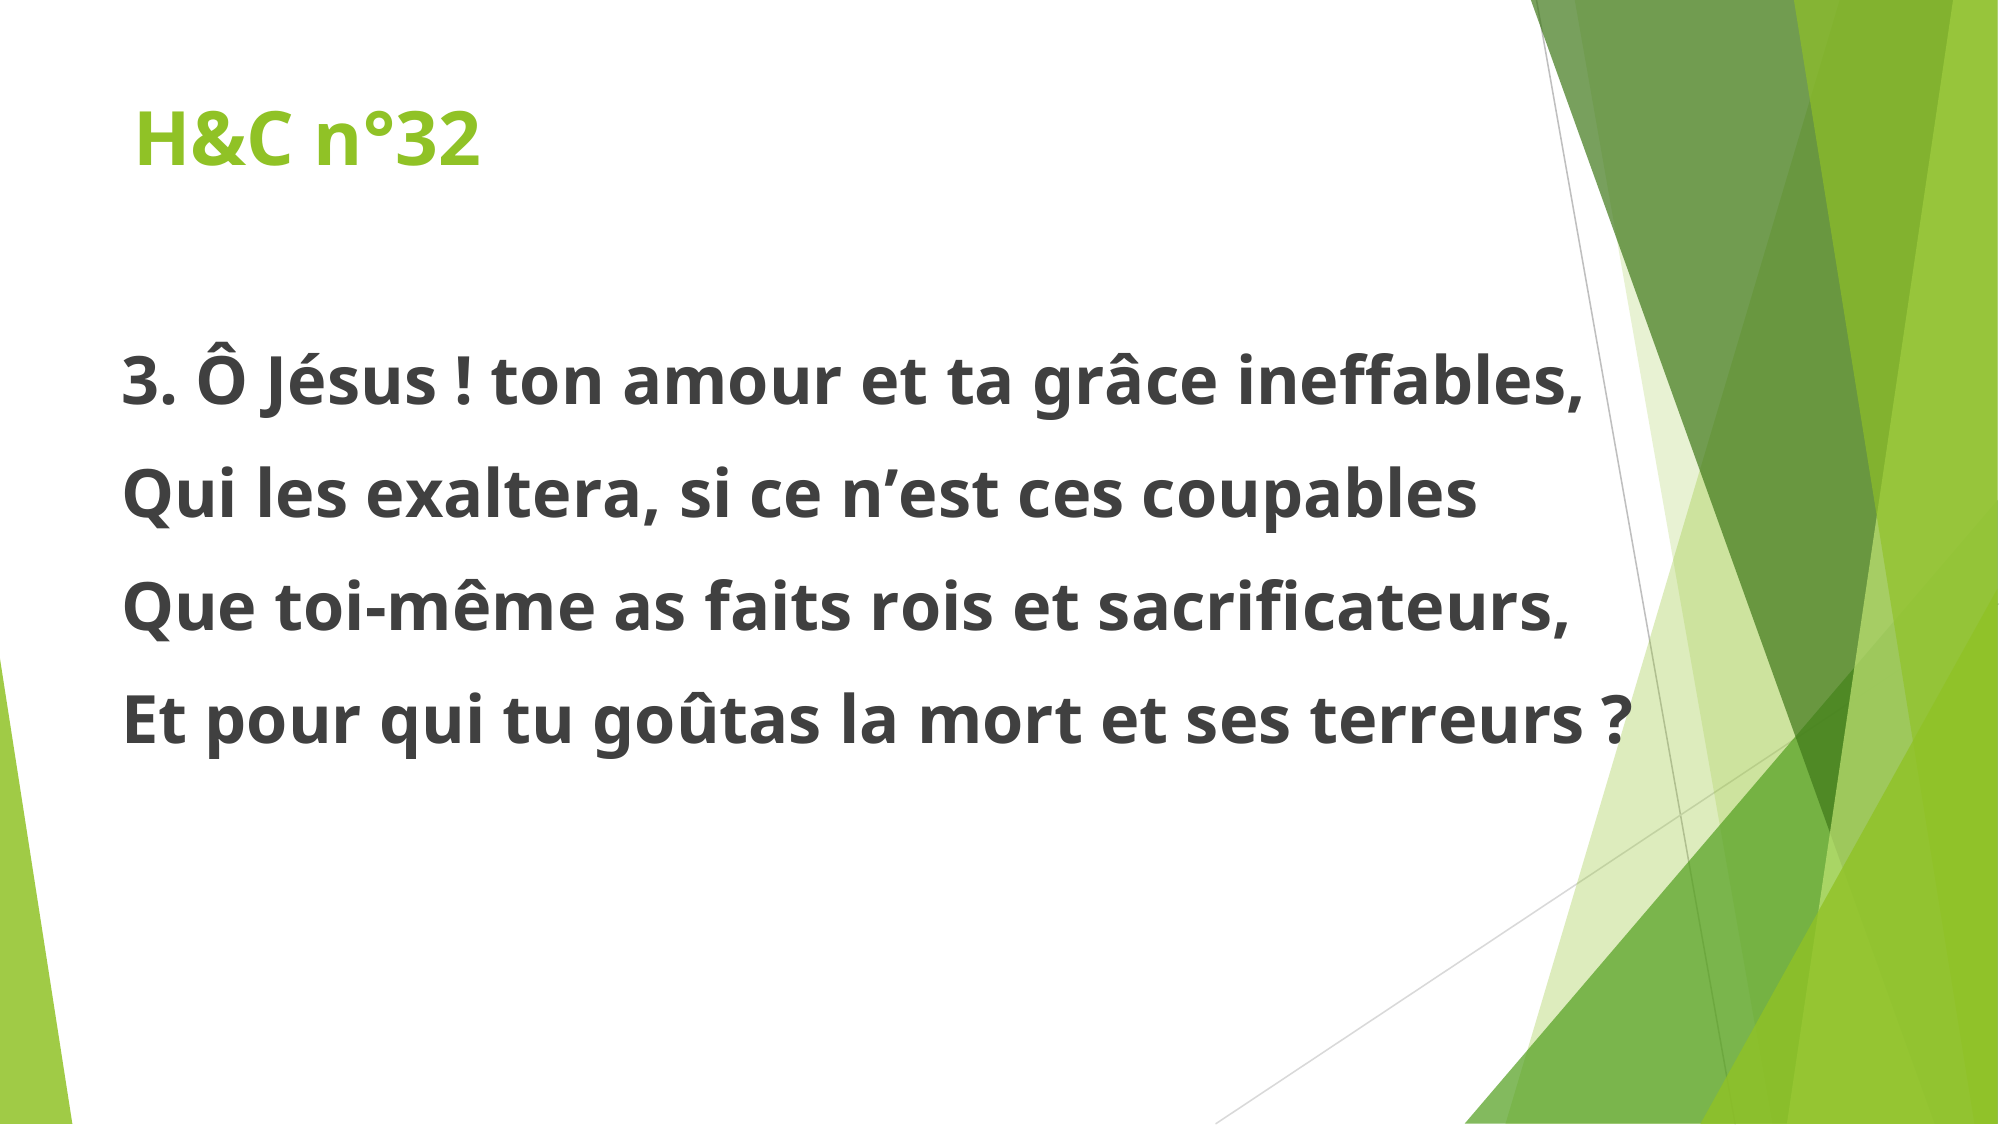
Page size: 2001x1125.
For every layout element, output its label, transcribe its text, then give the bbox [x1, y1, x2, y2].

text_box 3. Ô Jésus ! ton amour et ta grâce ineffables, Qui les exaltera, si ce n’est ces coupables Que toi-même as faits rois et sacrificateurs, Et pour qui tu goûtas la mort et ses terreurs ? [106, 318, 1973, 1037]
text_box H&C n°32 [118, 82, 1442, 260]
